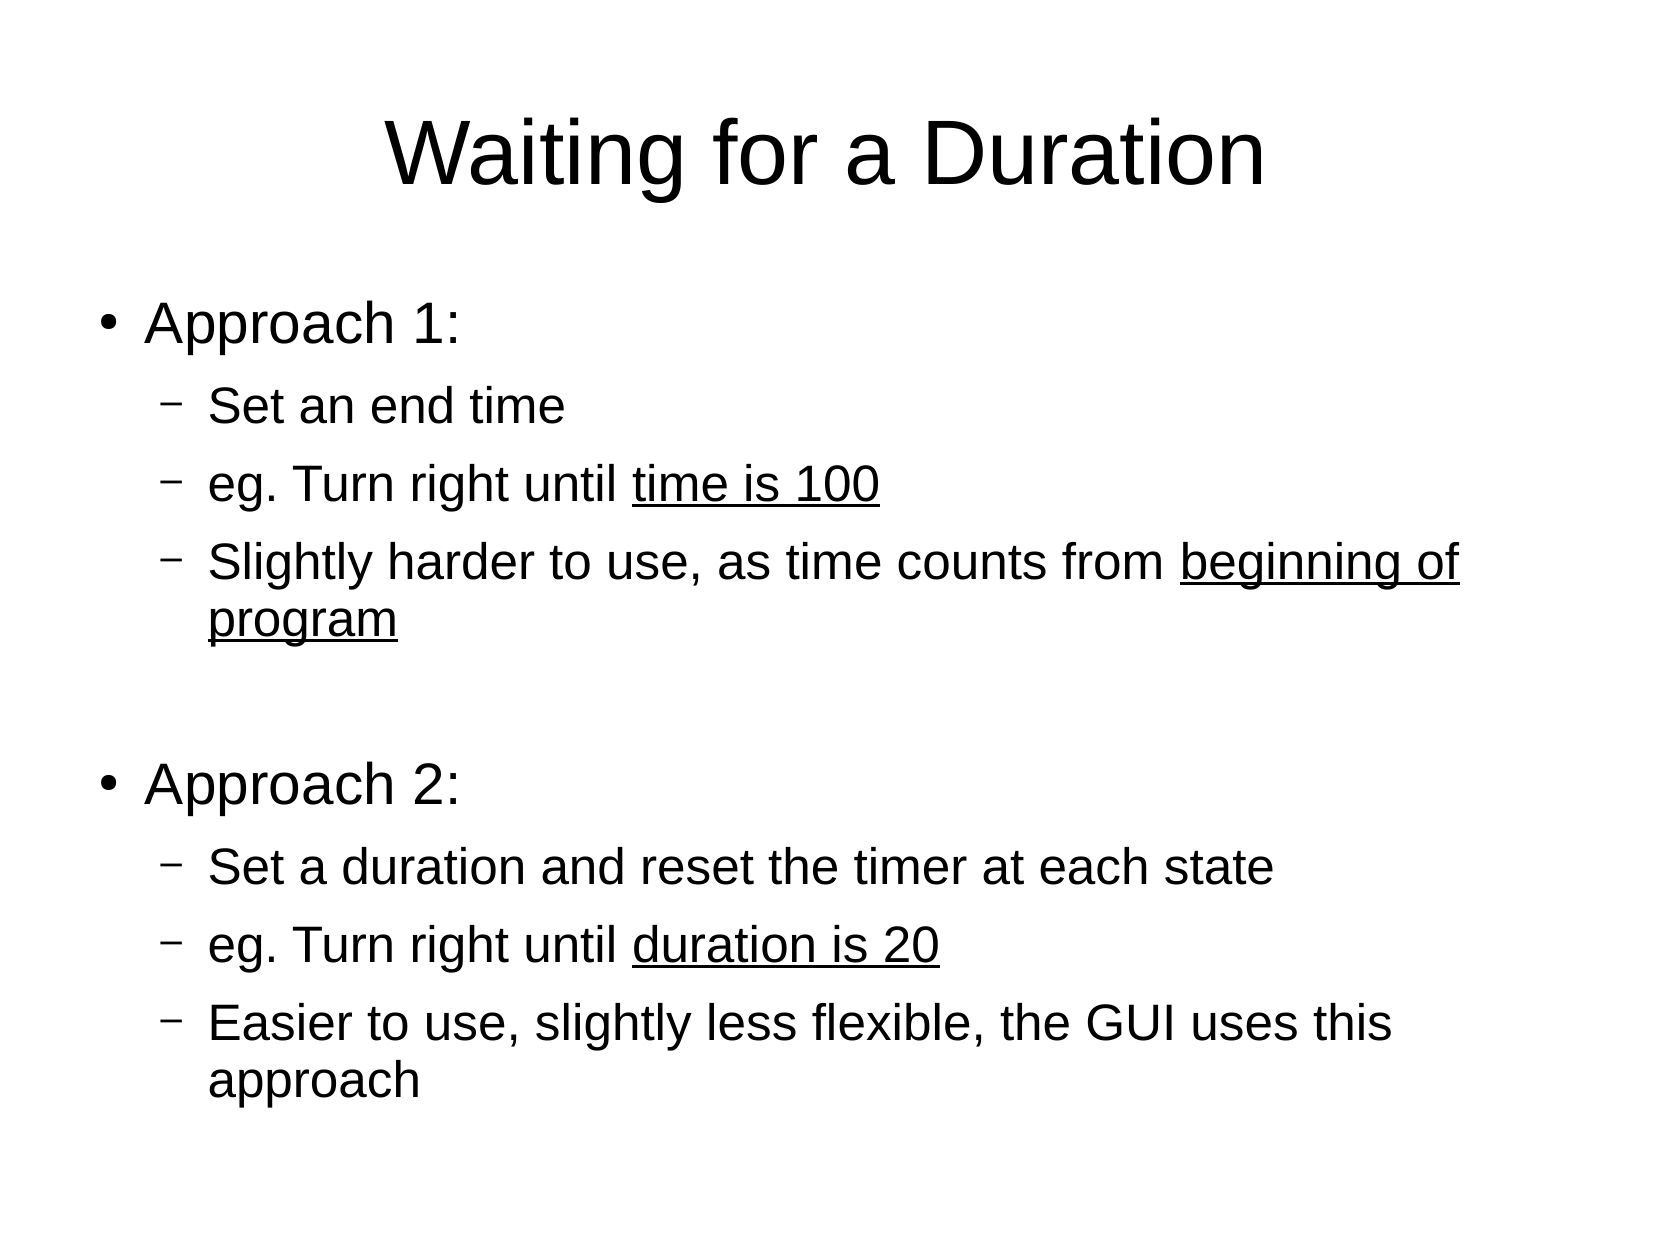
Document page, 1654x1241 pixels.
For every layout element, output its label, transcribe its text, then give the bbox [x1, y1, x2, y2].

title Waiting for a Duration [82, 49, 1571, 257]
list Approach 1: Set an end time eg. Turn right until time is 100 Slightly harder to use, as time counts from beginning of program Approach 2: Set a duration and reset the timer at each state eg. Turn right until duration is 20 Easier to use, slightly less flexible, the GUI uses this approach [82, 290, 1571, 1111]
